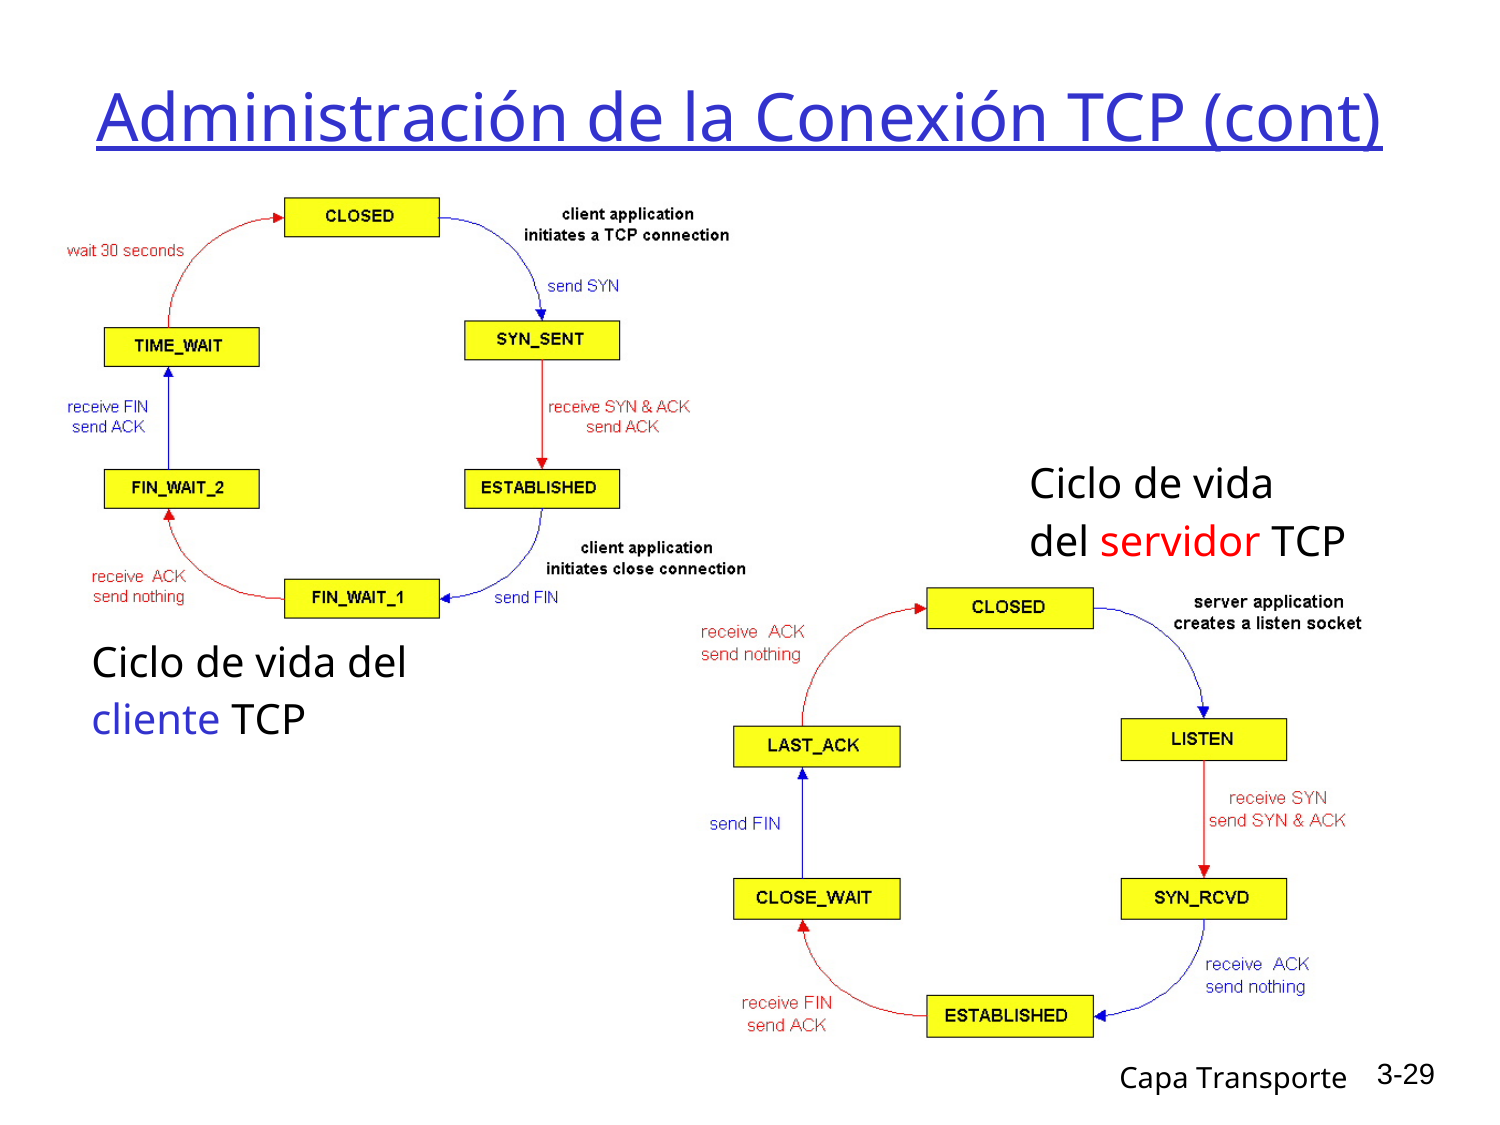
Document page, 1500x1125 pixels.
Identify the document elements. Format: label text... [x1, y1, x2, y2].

text_box Ciclo de vida del servidor TCP [1014, 446, 1362, 577]
text_box Ciclo de vida del cliente TCP [76, 624, 423, 755]
picture [0, 193, 1401, 1041]
title Administración de la Conexión TCP (cont) [81, 21, 1438, 210]
